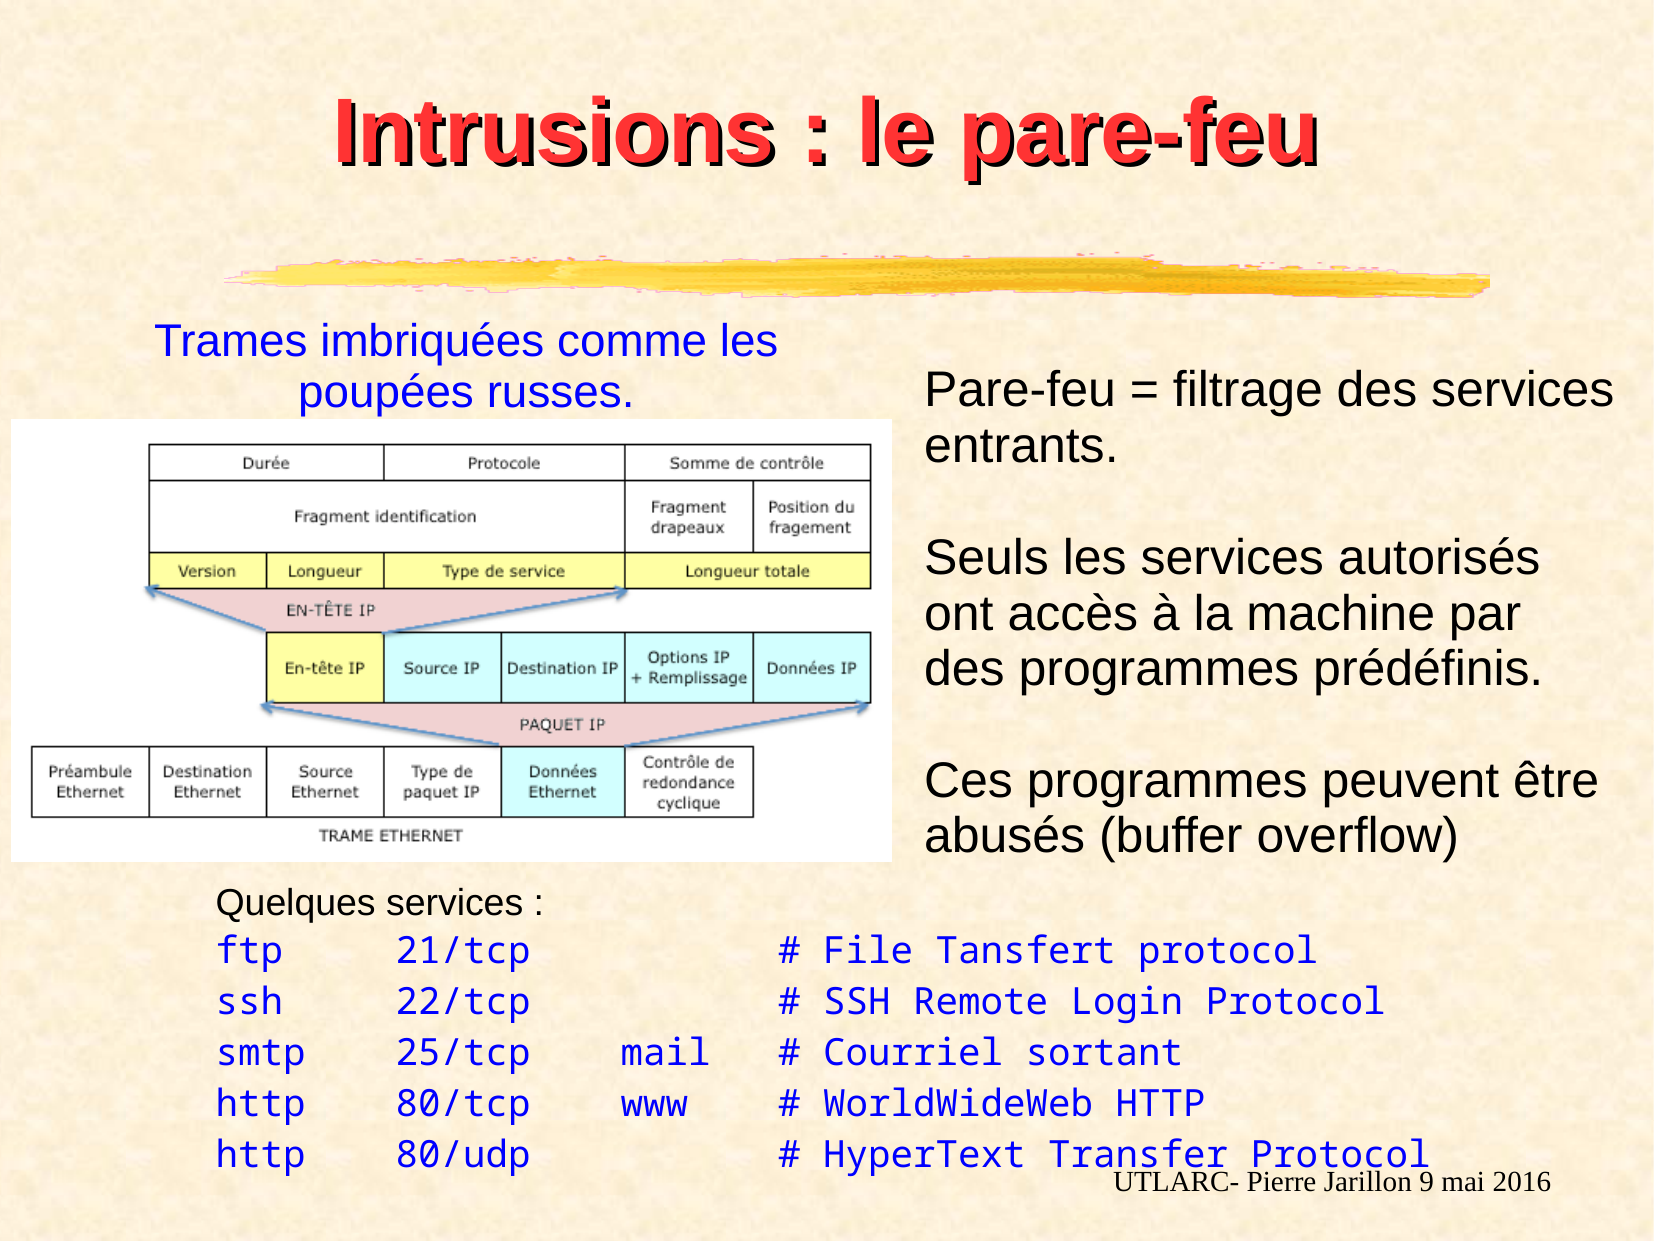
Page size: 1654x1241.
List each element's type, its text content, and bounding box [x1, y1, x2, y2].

text_box Trames imbriquées comme les poupées russes. [94, 307, 839, 426]
picture [0, 0, 1654, 1241]
text_box Quelques services : ftp 21/tcp # File Tansfert protocol ssh 22/tcp # SSH Remote Login Protocol smtp 25/tcp mail # Courriel sortant http 80/tcp www # WorldWideWeb HTTP http 80/udp # HyperText Transfer Protocol [200, 874, 1571, 1158]
title Intrusions : le pare-feu [82, 49, 1571, 213]
text_box Pare-feu = filtrage des services entrants. Seuls les services autorisés ont accès à la machine par des programmes prédéfinis. Ces programmes peuvent être abusés (buffer overflow) [909, 354, 1630, 871]
